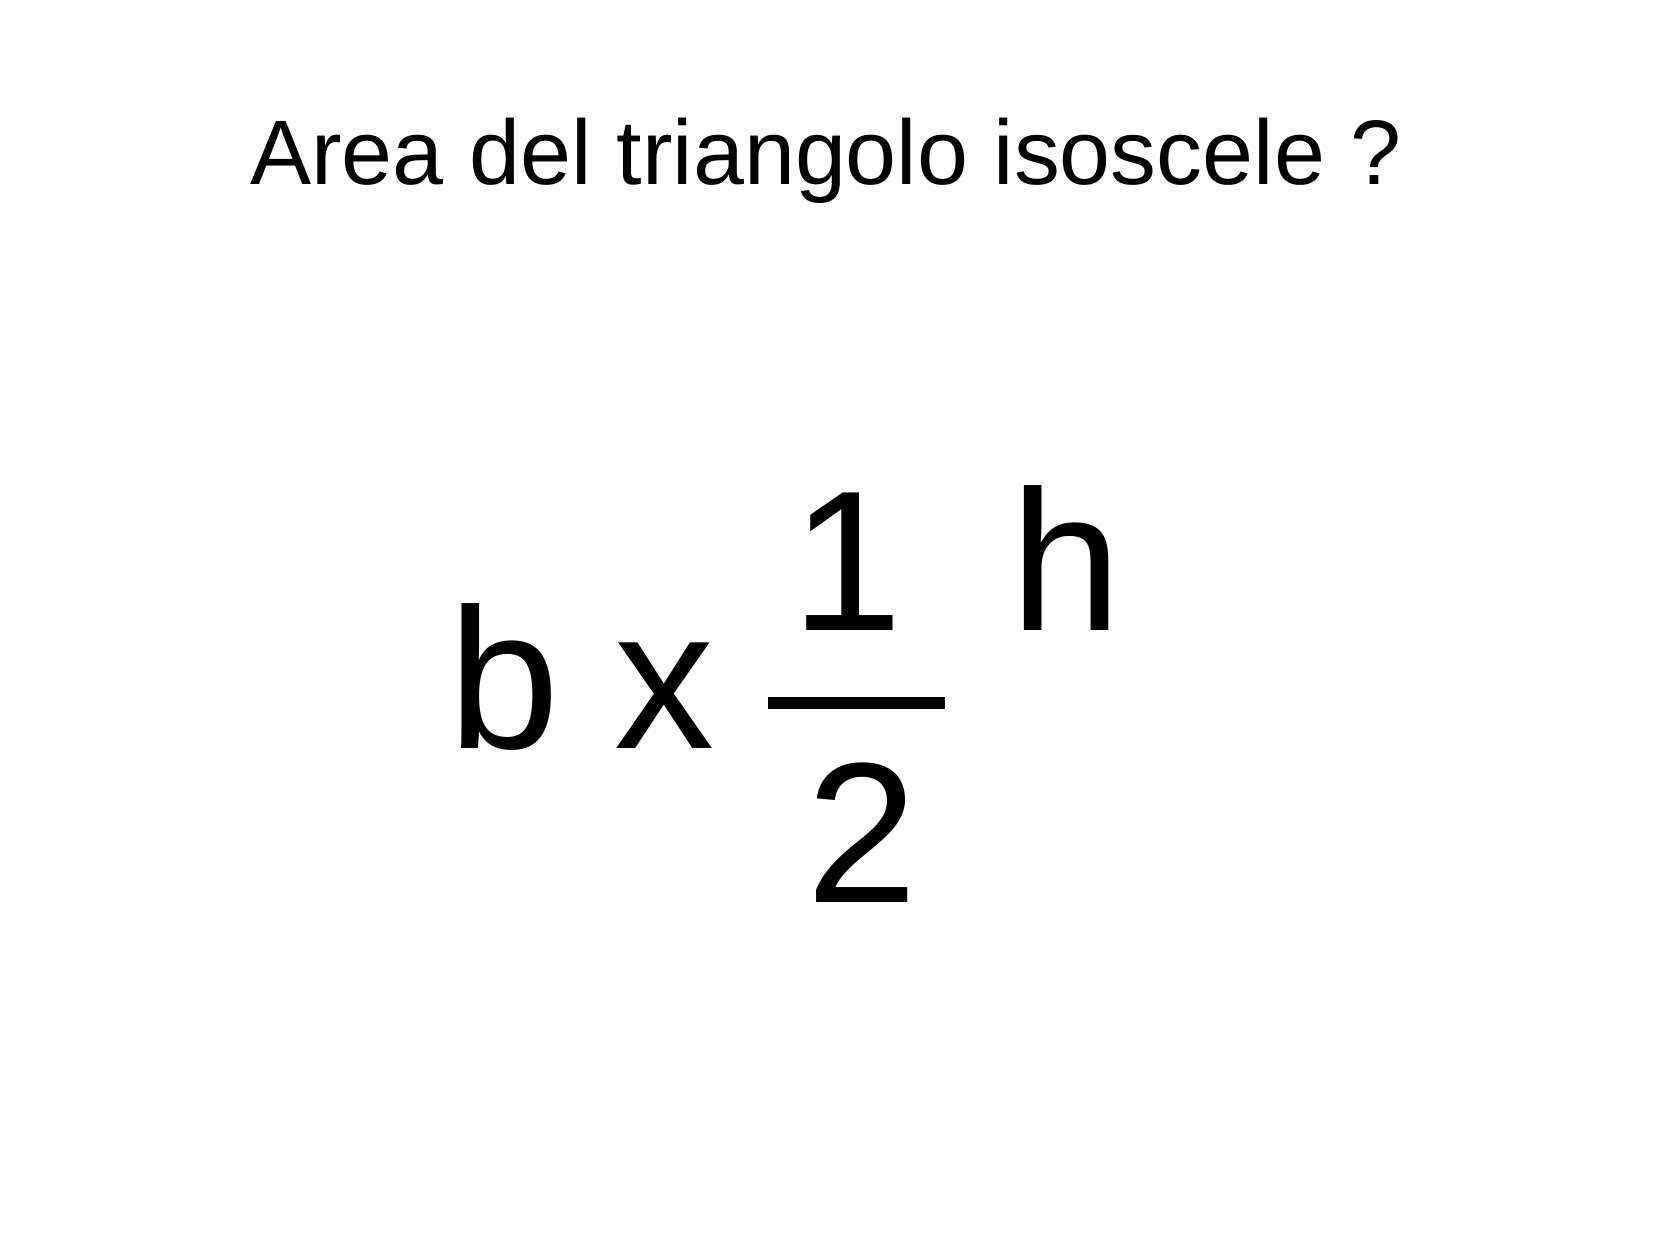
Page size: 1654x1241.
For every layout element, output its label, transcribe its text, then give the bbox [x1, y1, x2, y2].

text_box 2 [773, 721, 951, 945]
title Area del triangolo isoscele ? [82, 49, 1571, 257]
text_box b x [419, 567, 745, 792]
text_box 1 [744, 449, 951, 674]
text_box h [962, 449, 1170, 674]
